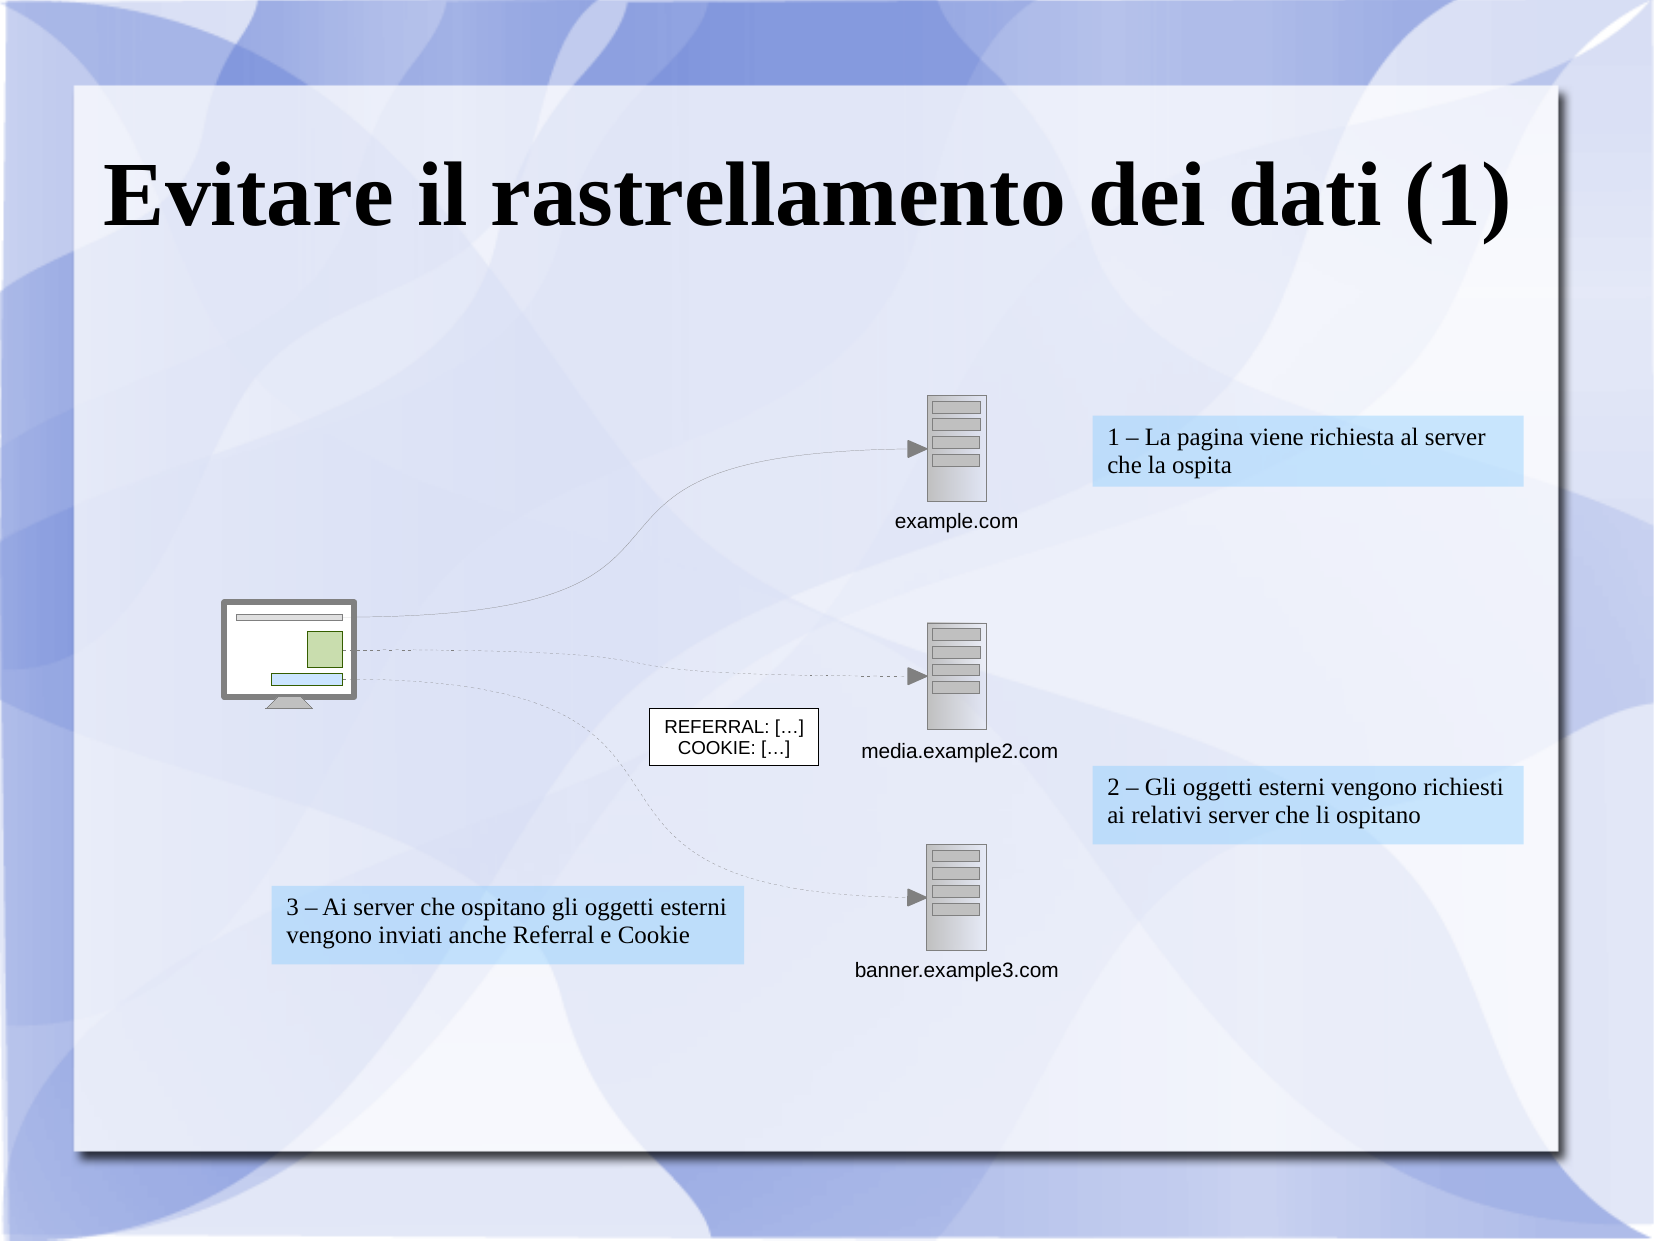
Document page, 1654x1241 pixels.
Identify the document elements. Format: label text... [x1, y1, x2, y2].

text_box [927, 395, 987, 502]
text_box media.example2.com [838, 732, 1081, 771]
picture [0, 0, 1654, 1241]
text_box [926, 844, 987, 951]
text_box 1 – La pagina viene richiesta al server che la ospita [1092, 415, 1524, 487]
text_box banner.example3.com [820, 950, 1093, 990]
text_box [927, 623, 987, 730]
text_box 2 – Gli oggetti esterni vengono richiesti ai relativi server che li ospitano [1092, 765, 1524, 845]
text_box [224, 602, 355, 709]
text_box example.com [862, 501, 1052, 541]
text_box 3 – Ai server che ospitano gli oggetti esterni vengono inviati anche Referral e Cookie [271, 885, 745, 965]
text_box REFERRAL: […] COOKIE: […] [649, 708, 819, 766]
title Evitare il rastrellamento dei dati (1) [82, 90, 1536, 298]
